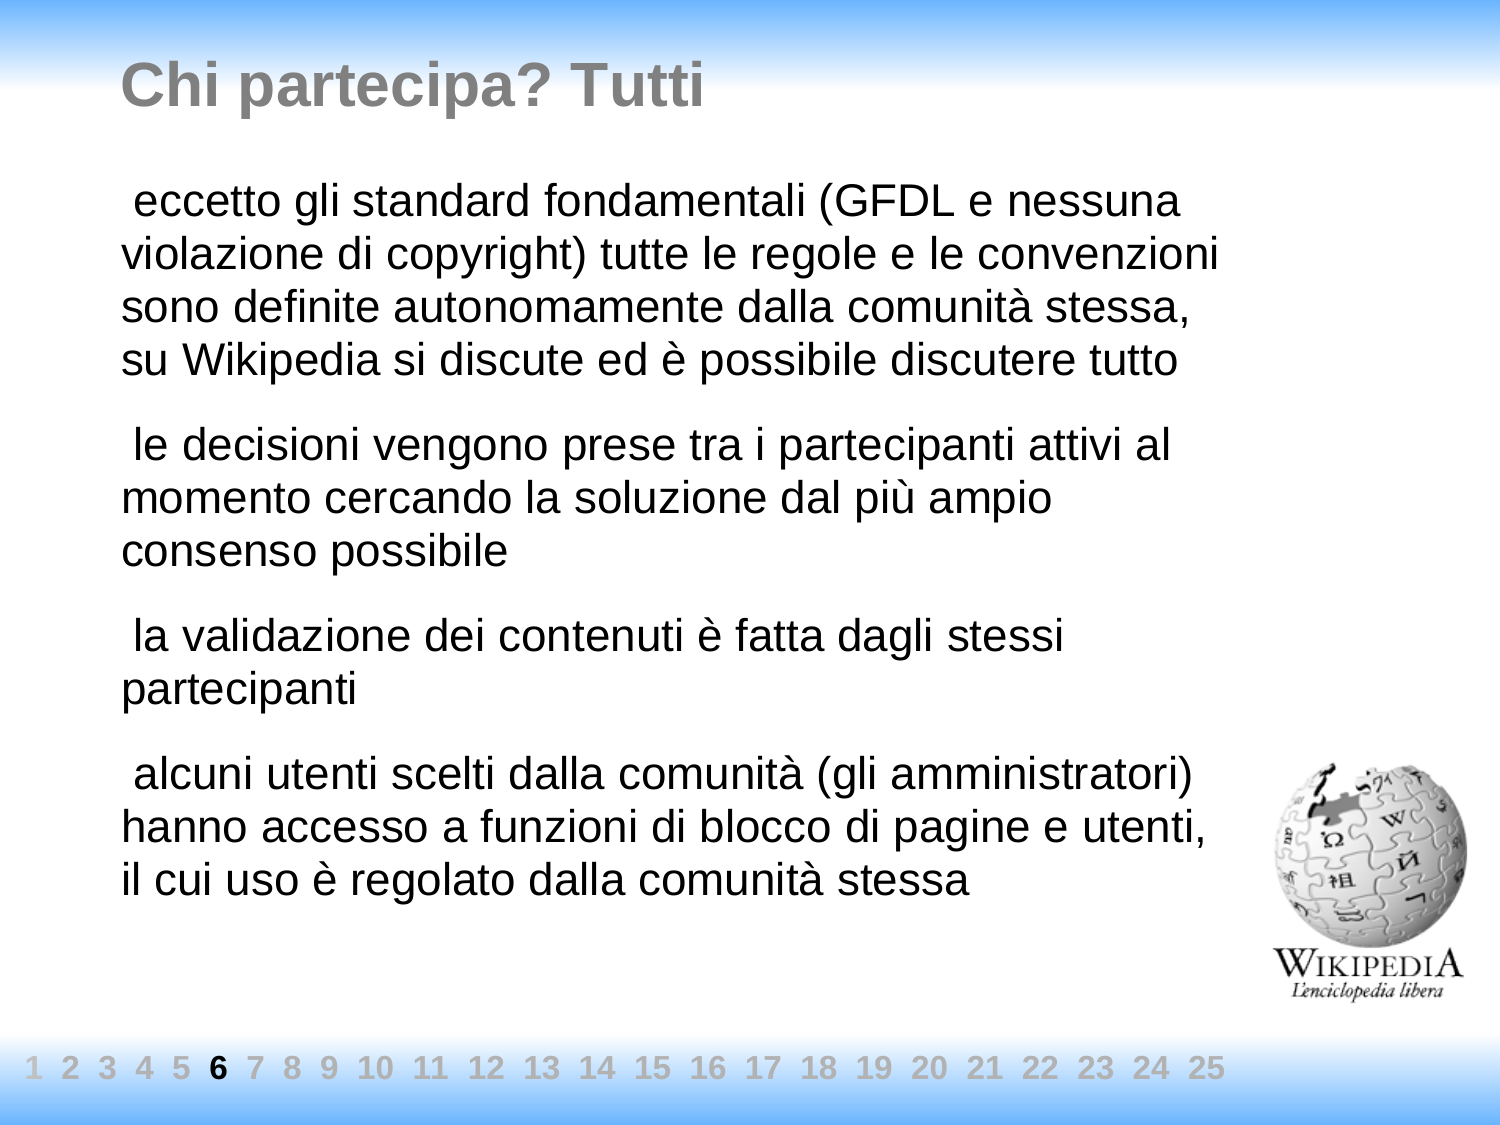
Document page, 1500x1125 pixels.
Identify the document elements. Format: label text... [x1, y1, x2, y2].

text_box 1 2 3 4 5 6 7 8 9 10 11 12 13 14 15 16 17 18 19 20 21 22 23 24 25 [24, 1049, 1267, 1087]
text_box Chi partecipa? Tutti [120, 50, 1479, 120]
chart [1265, 762, 1477, 1005]
text_box eccetto gli standard fondamentali (GFDL e nessuna violazione di copyright) tutte le regole e le convenzioni sono definite autonomamente dalla comunità stessa, su Wikipedia si discute ed è possibile discutere tutto le decisioni vengono prese tra i partecipanti attivi al momento cercando la soluzione dal più ampio consenso possibile la validazione dei contenuti è fatta dagli stessi partecipanti alcuni utenti scelti dalla comunità (gli amministratori) hanno accesso a funzioni di blocco di pagine e utenti, il cui uso è regolato dalla comunità stessa [106, 164, 1241, 914]
text_box [0, 1034, 1500, 1125]
text_box [0, 0, 1500, 91]
